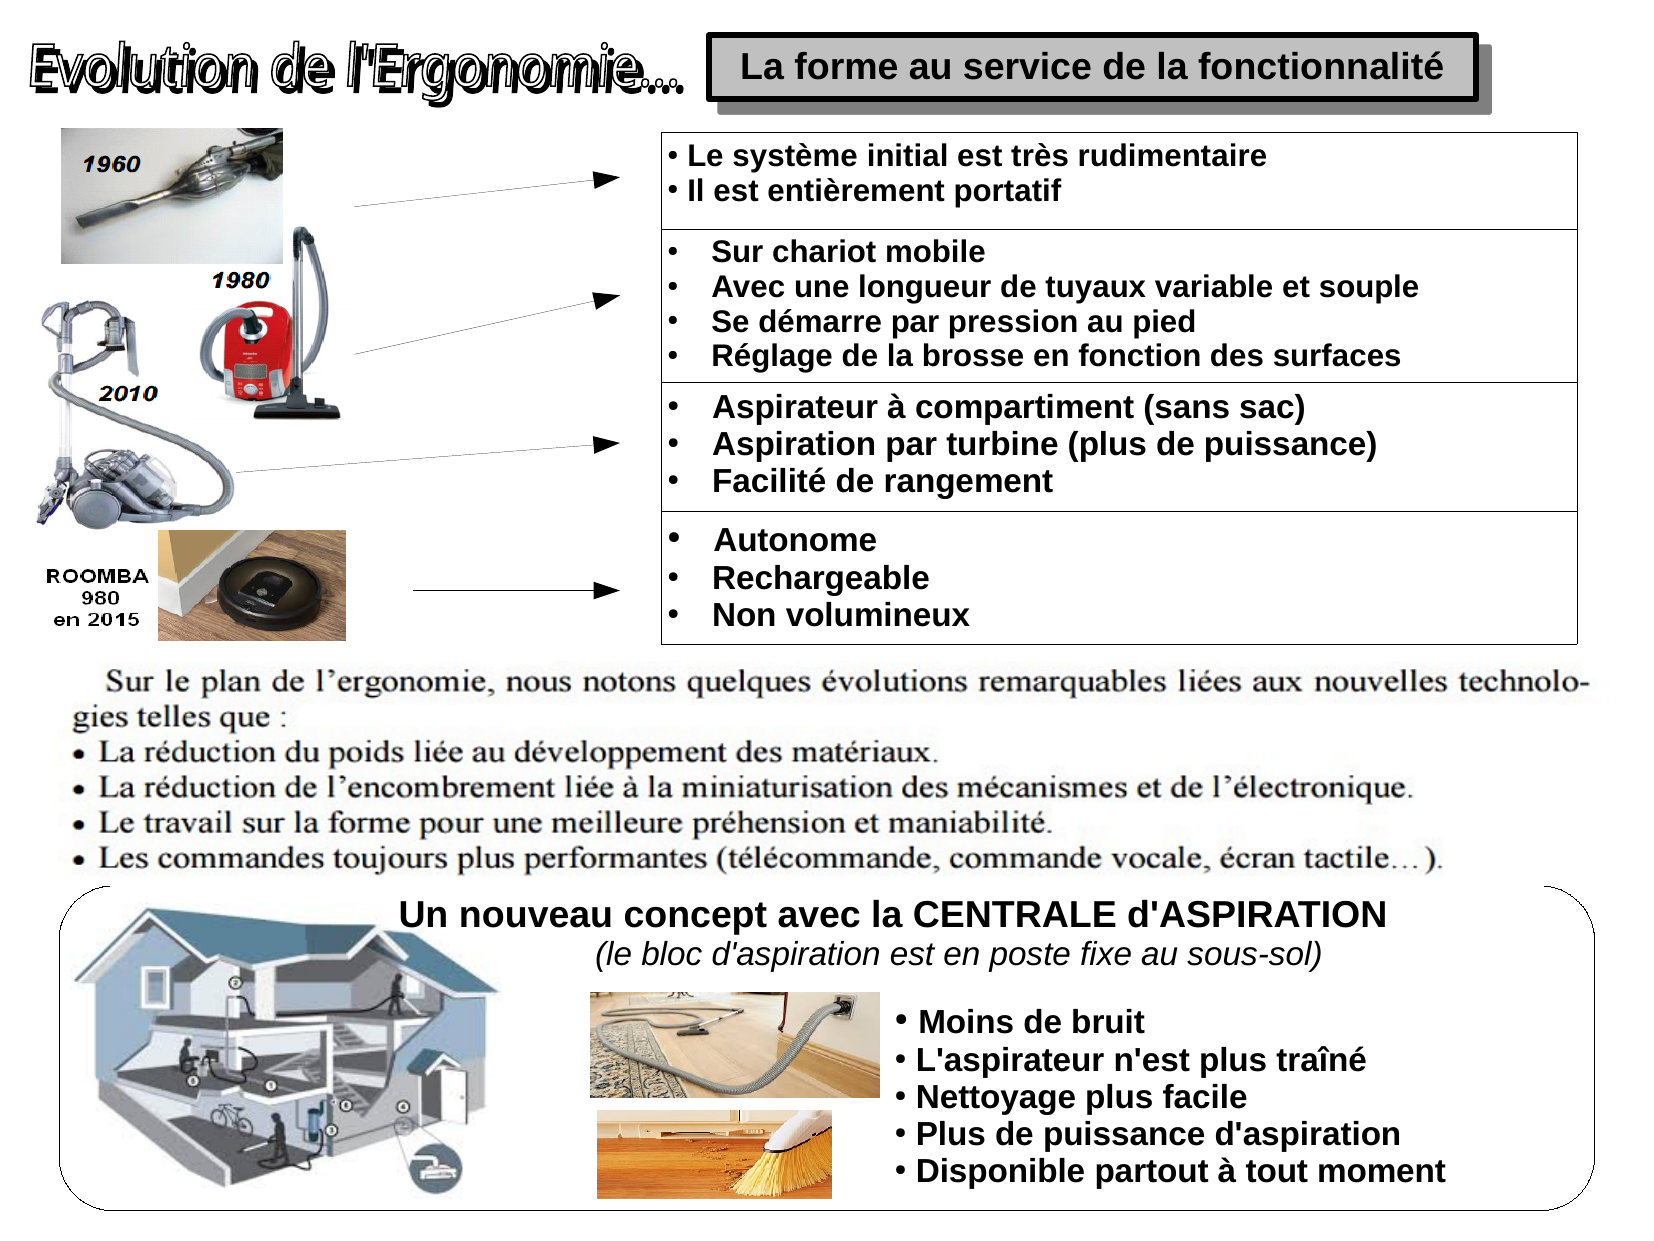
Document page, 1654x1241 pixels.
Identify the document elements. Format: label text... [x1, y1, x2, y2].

picture [590, 992, 879, 1098]
text_box Evolution de l'Ergonomie... [401, 53, 421, 87]
text_box Evolution de l'Ergonomie... [550, 53, 593, 87]
text_box Evolution de l'Ergonomie... [373, 44, 398, 87]
text_box Evolution de l'Ergonomie... [271, 41, 299, 87]
text_box Evolution de l'Ergonomie... [84, 54, 111, 87]
text_box Evolution de l'Ergonomie... [226, 53, 252, 87]
text_box Un nouveau concept avec la CENTRALE d'ASPIRATION (le bloc d'aspiration est en poste fixe au sous-sol) [383, 886, 1536, 981]
text_box Evolution de l'Ergonomie... [30, 44, 55, 87]
text_box Evolution de l'Ergonomie... [518, 54, 545, 87]
picture [597, 1110, 832, 1199]
table_cell Aspirateur à compartiment (sans sac) Aspiration par turbine (plus de puissance) Facilité de rangement [662, 383, 1577, 511]
text_box Evolution de l'Ergonomie... [130, 54, 156, 87]
picture [70, 903, 502, 1199]
text_box Evolution de l'Ergonomie... [194, 54, 221, 87]
text_box Evolution de l'Ergonomie... [454, 54, 481, 87]
text_box Evolution de l'Ergonomie... [304, 54, 329, 87]
text_box Evolution de l'Ergonomie... [486, 53, 512, 87]
text_box Evolution de l'Ergonomie... [56, 54, 83, 87]
table_cell Autonome Rechargeable Non volumineux [662, 512, 1577, 644]
picture [29, 118, 355, 650]
table_header Le système initial est très rudimentaire Il est entièrement portatif [662, 133, 1577, 229]
text_box Evolution de l'Ergonomie... [422, 53, 449, 101]
text_box La forme au service de la fonctionnalité [708, 35, 1477, 100]
text_box Evolution de l'Ergonomie... [612, 54, 637, 87]
table_cell Sur chariot mobile Avec une longueur de tuyaux variable et souple Se démarre par pression au pied Réglage de la brosse en fonction des surfaces [662, 230, 1577, 382]
picture [52, 661, 1625, 886]
text_box Evolution de l'Ergonomie... [160, 47, 178, 87]
text_box Moins de bruit L'aspirateur n'est plus traîné Nettoyage plus facile Plus de puissance d'aspiration Disponible partout à tout moment [879, 992, 1536, 1204]
